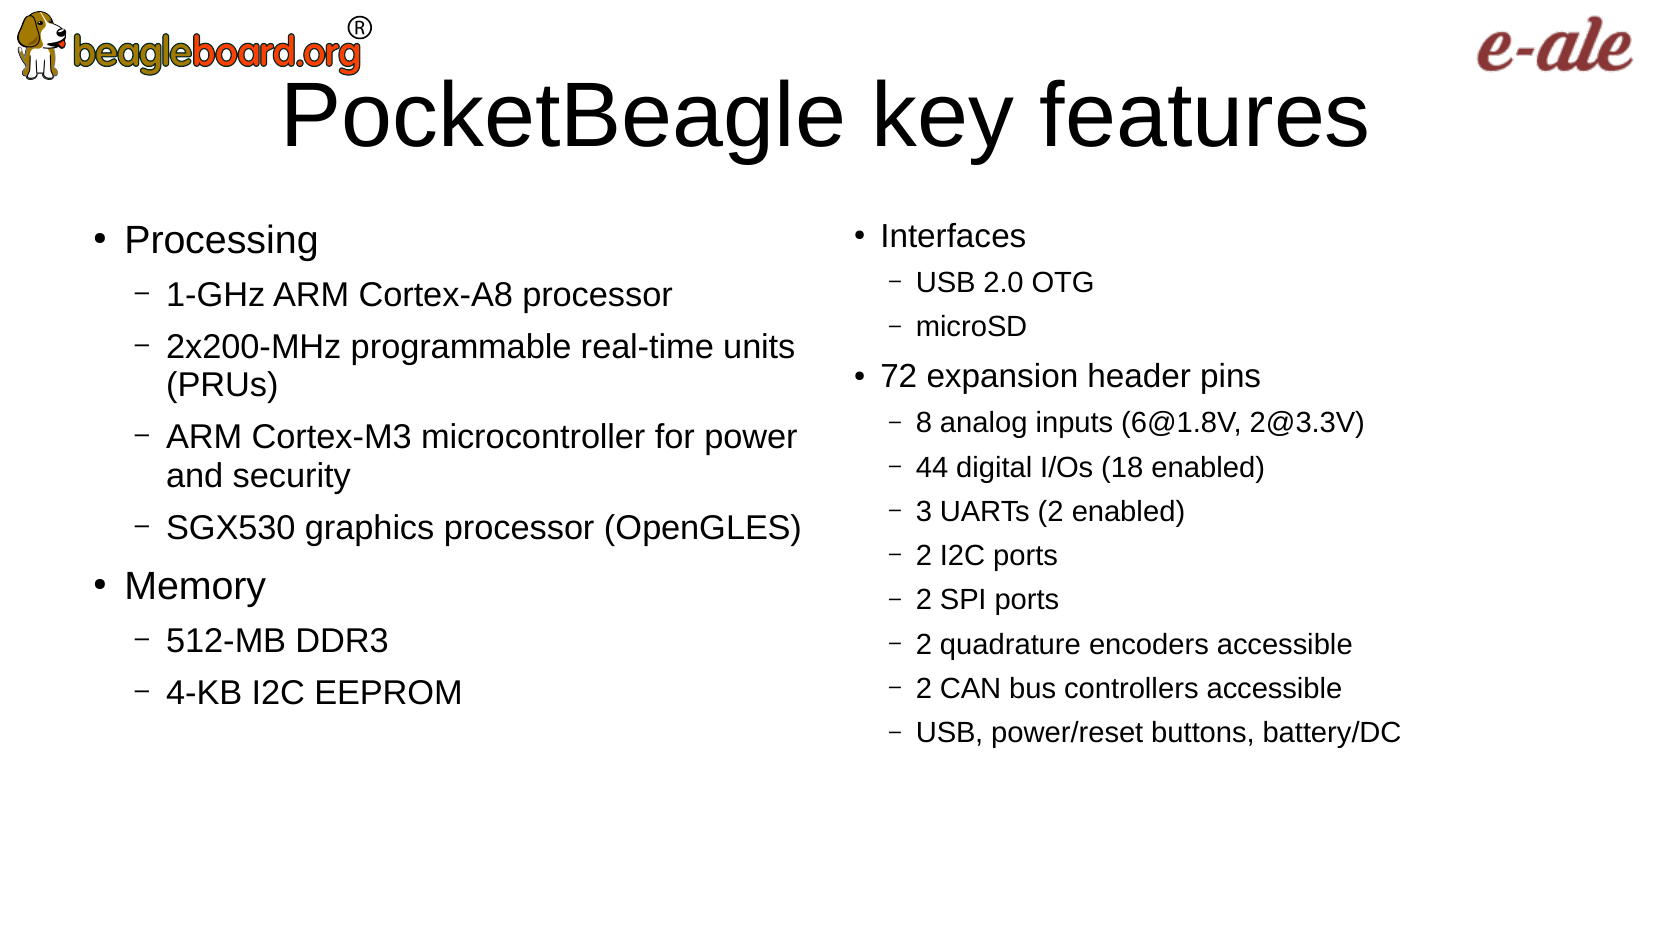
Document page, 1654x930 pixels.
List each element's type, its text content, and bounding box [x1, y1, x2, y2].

list Processing 1-GHz ARM Cortex-A8 processor 2x200-MHz programmable real-time units (PRUs) ARM Cortex-M3 microcontroller for power and security SGX530 graphics processor (OpenGLES) Memory 512-MB DDR3 4-KB I2C EEPROM [82, 217, 809, 757]
picture [1475, 14, 1636, 74]
picture [17, 11, 372, 80]
list Interfaces USB 2.0 OTG microSD 72 expansion header pins 8 analog inputs (6@1.8V, 2@3.3V) 44 digital I/Os (18 enabled) 3 UARTs (2 enabled) 2 I2C ports 2 SPI ports 2 quadrature encoders accessible 2 CAN bus controllers accessible USB, power/reset buttons, battery/DC [844, 217, 1571, 757]
title PocketBeagle key features [82, 37, 1571, 193]
